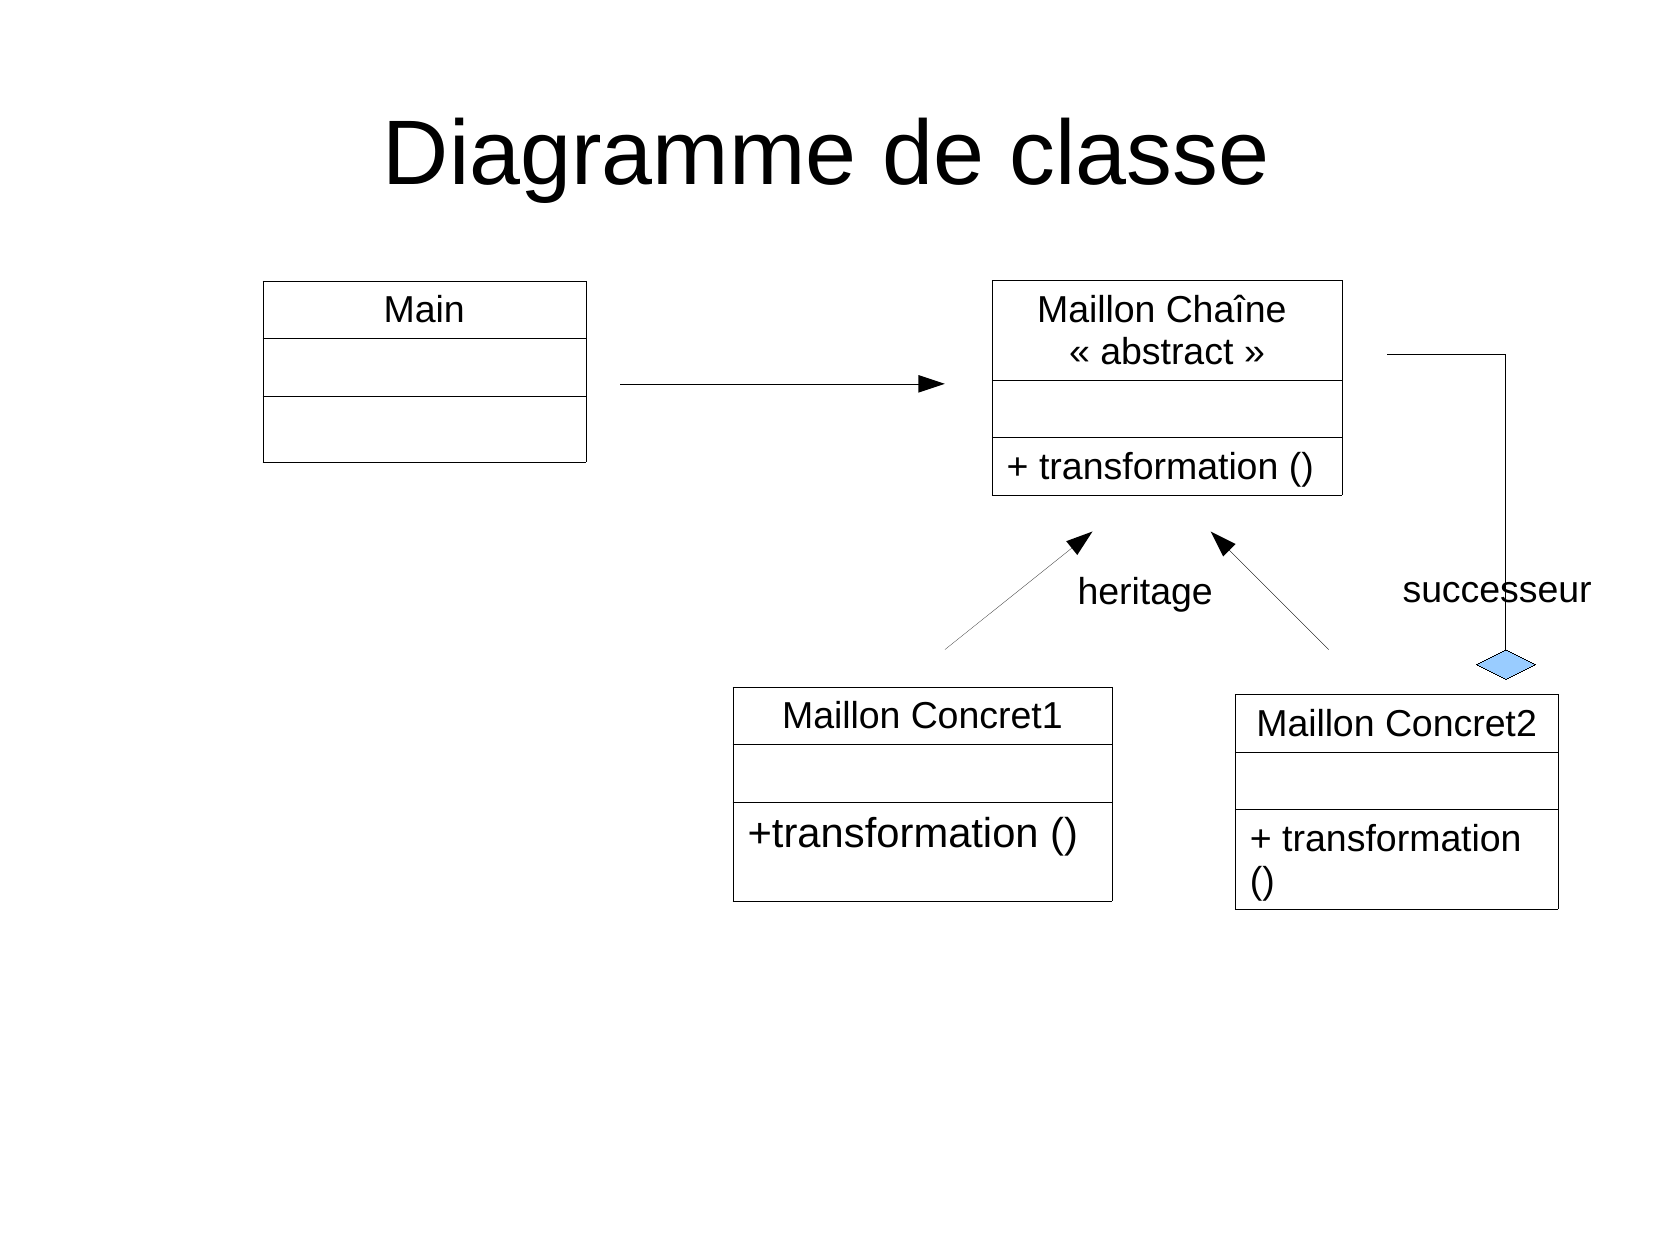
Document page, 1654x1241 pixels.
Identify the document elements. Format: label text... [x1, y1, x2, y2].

table_cell [993, 381, 1342, 437]
table_cell [1236, 753, 1558, 809]
title Diagramme de classe [82, 49, 1571, 257]
text_box successeur [1387, 561, 1625, 618]
table_header Maillon Concret1 [734, 688, 1112, 744]
text_box heritage [1062, 563, 1270, 621]
table_cell [264, 339, 586, 396]
table_cell + transformation () [1236, 810, 1558, 909]
text_box [1476, 649, 1536, 680]
table_cell + transformation () [993, 438, 1342, 495]
table_cell [264, 397, 586, 462]
table_header Maillon Chaîne « abstract » [993, 281, 1342, 380]
table_header Maillon Concret2 [1236, 695, 1558, 752]
table_header Main [264, 282, 586, 338]
table_cell [734, 745, 1112, 802]
table_cell +transformation () [734, 803, 1112, 901]
